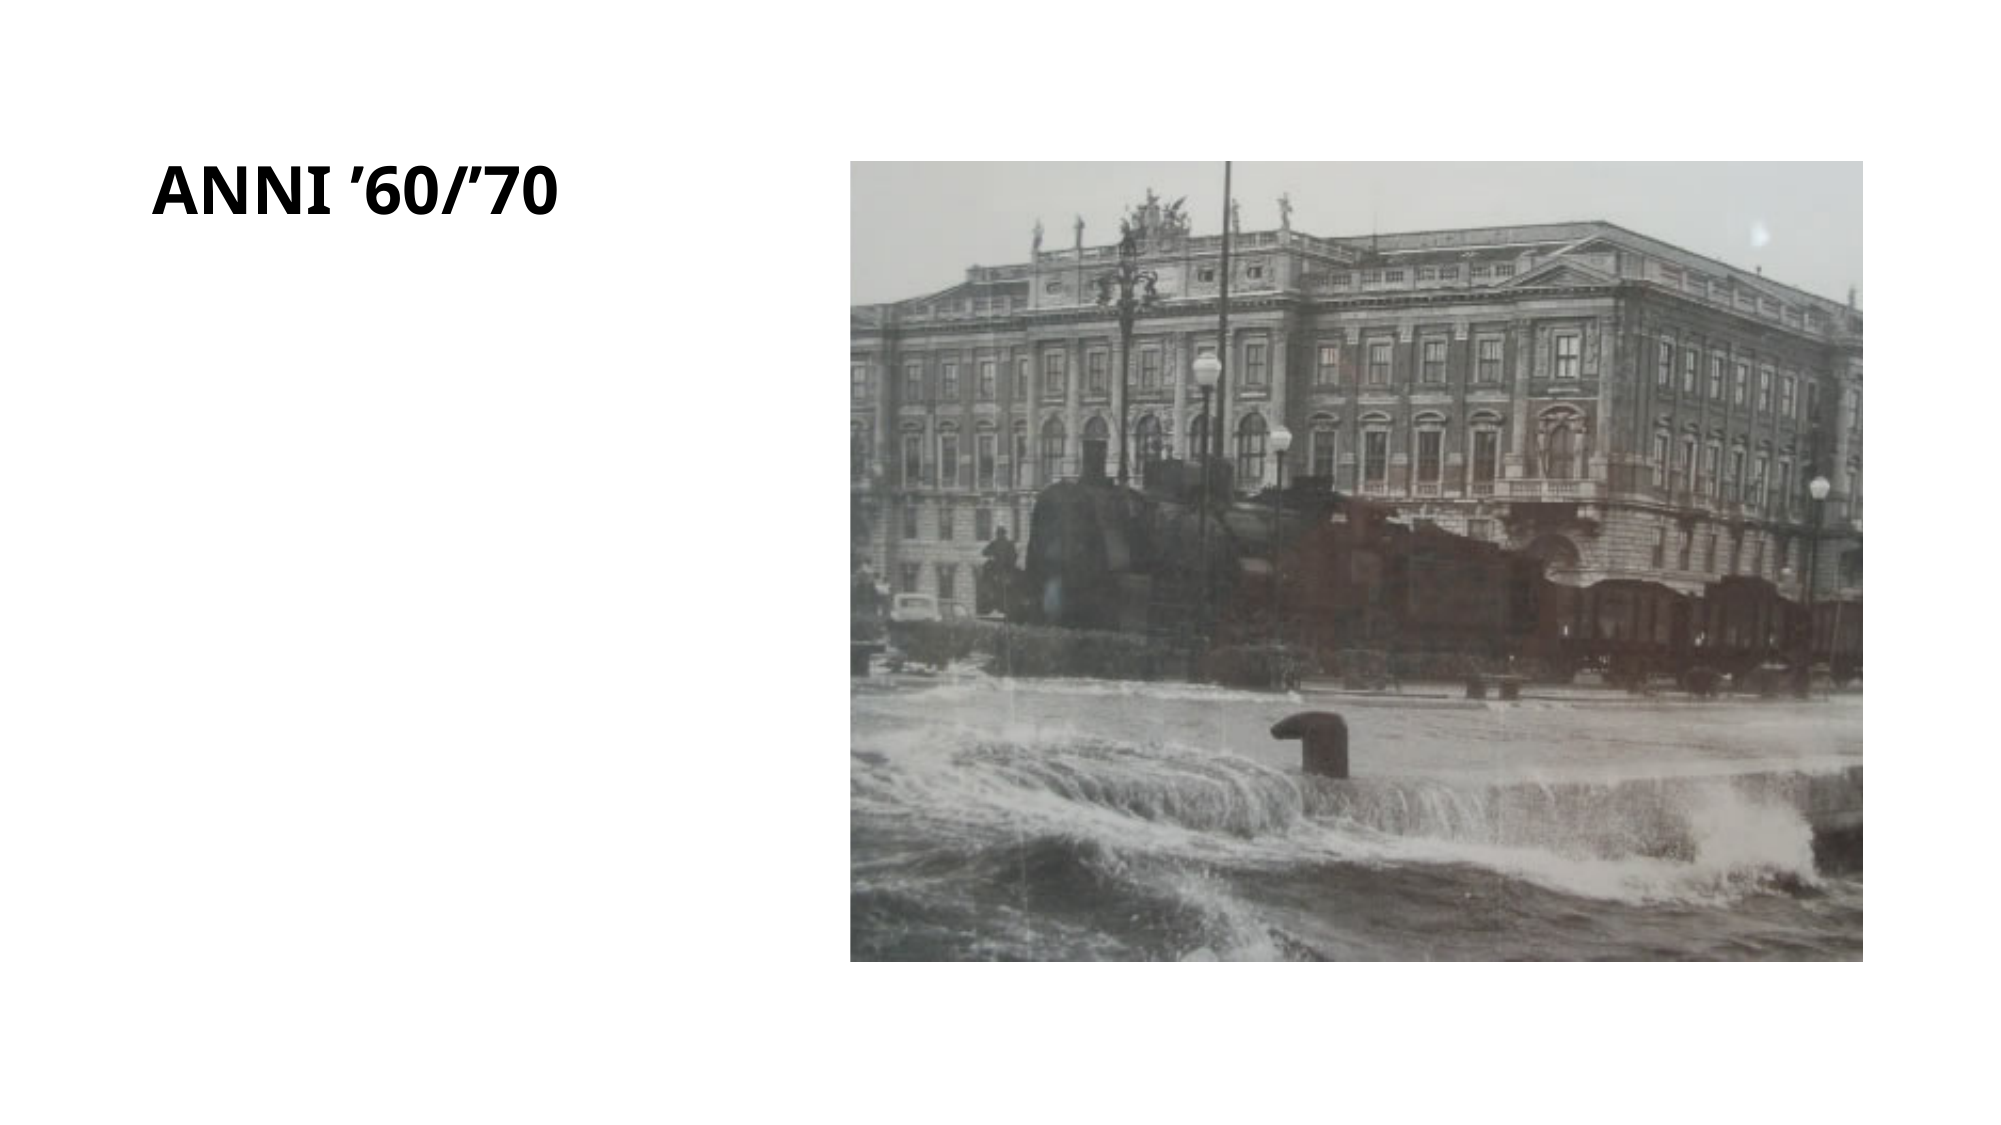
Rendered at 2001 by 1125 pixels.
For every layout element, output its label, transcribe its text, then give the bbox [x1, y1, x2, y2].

title ANNI ’60/’70 [137, 75, 783, 237]
picture [850, 161, 1863, 962]
